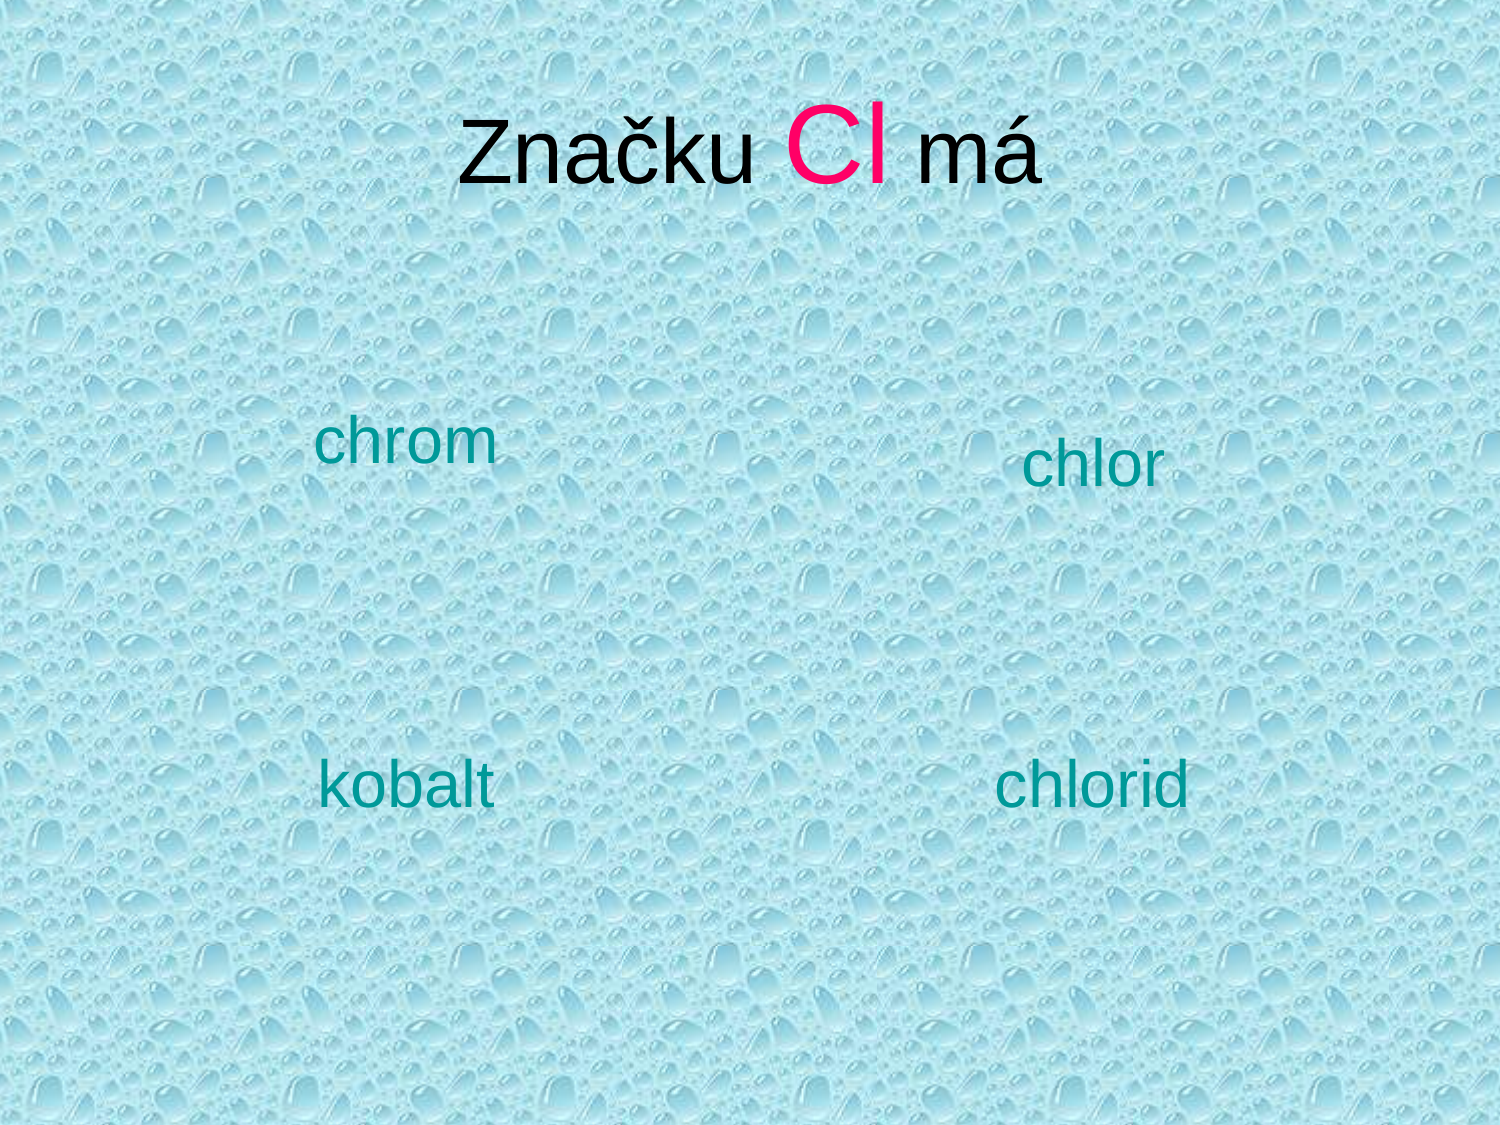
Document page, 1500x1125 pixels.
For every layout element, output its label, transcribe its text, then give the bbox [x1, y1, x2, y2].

table_header chrom [75, 262, 737, 621]
table_header kobalt [75, 646, 737, 1005]
picture [0, 0, 1500, 1125]
title Značku Cl má [75, 45, 1426, 233]
table_header chlorid [763, 646, 1423, 1005]
table_header chlor [763, 262, 1425, 621]
